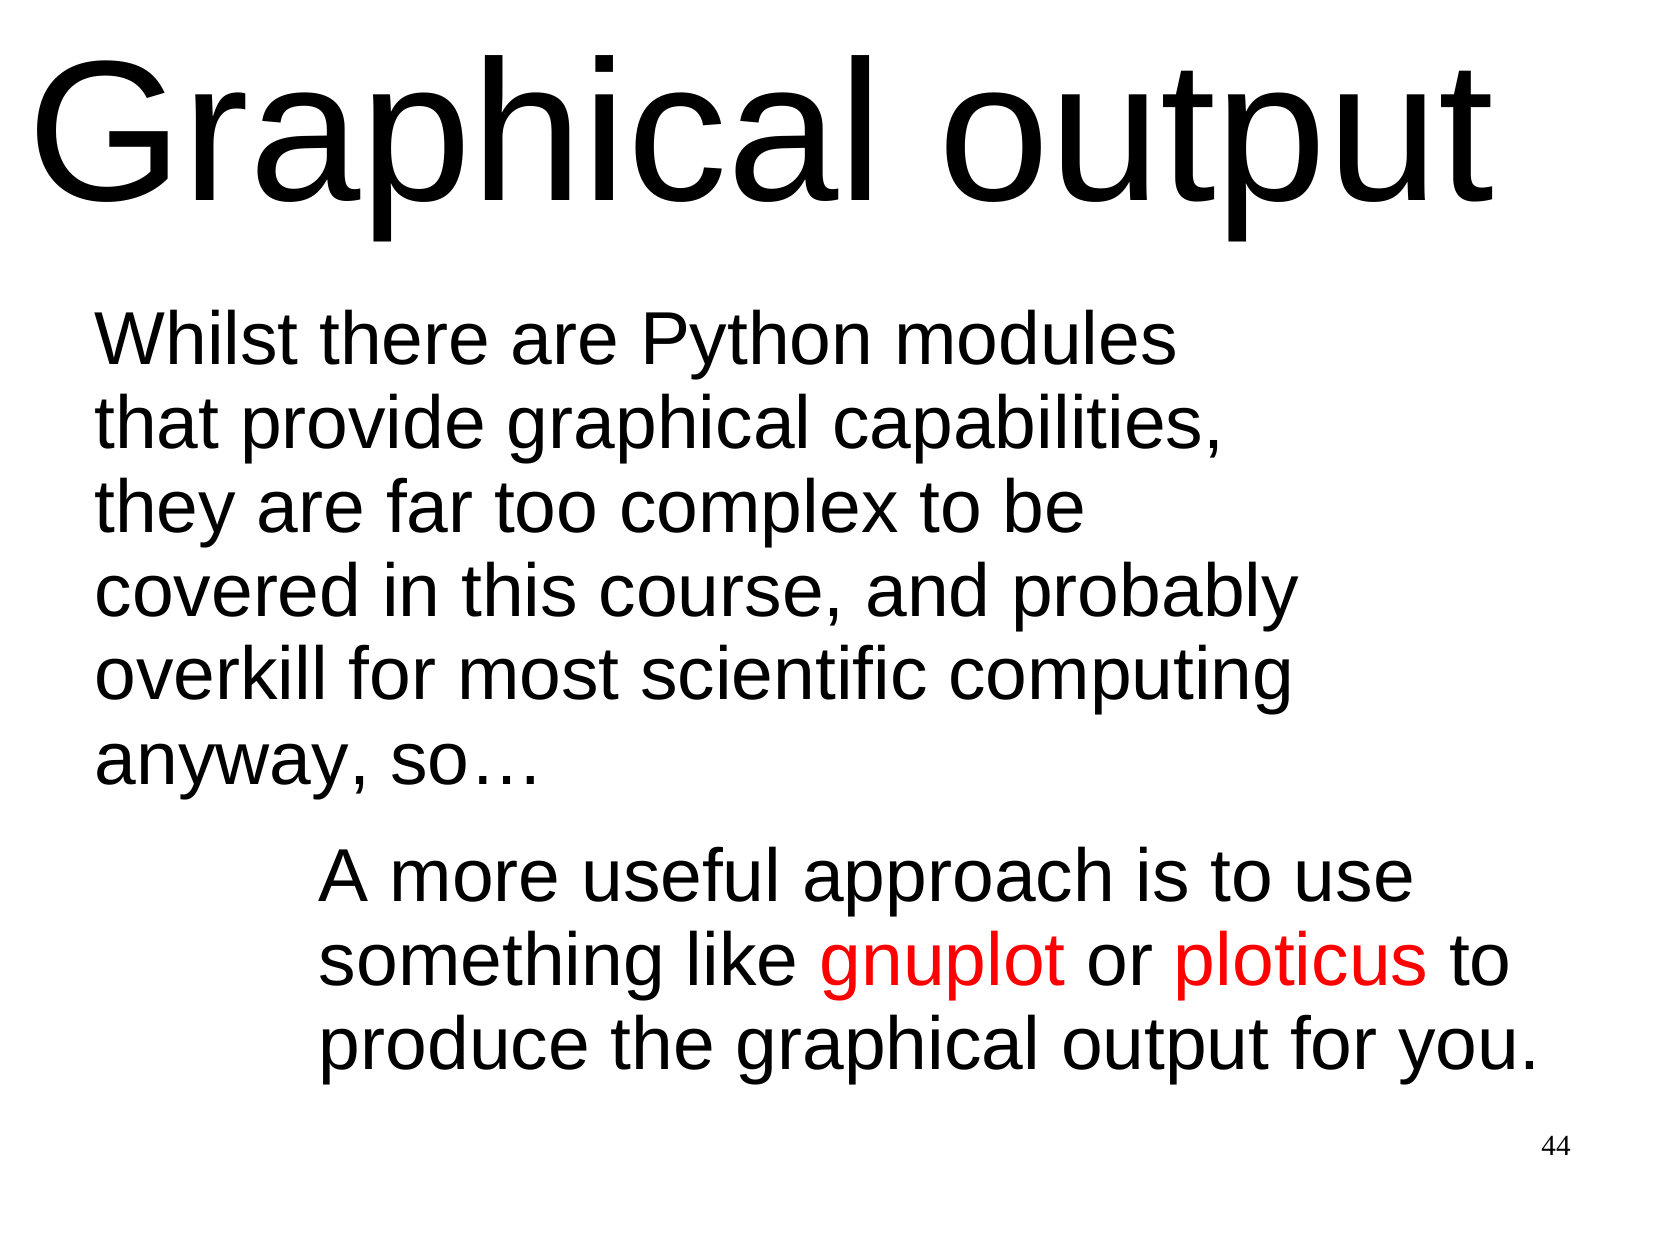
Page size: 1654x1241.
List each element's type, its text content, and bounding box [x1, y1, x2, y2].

text_box Graphical output [12, 12, 1510, 251]
text_box Whilst there are Python modules that provide graphical capabilities, they are far too complex to be covered in this course, and probably overkill for most scientific computing anyway, so… [79, 288, 1315, 808]
text_box A more useful approach is to use something like gnuplot or ploticus to produce the graphical output for you. [304, 826, 1556, 1094]
